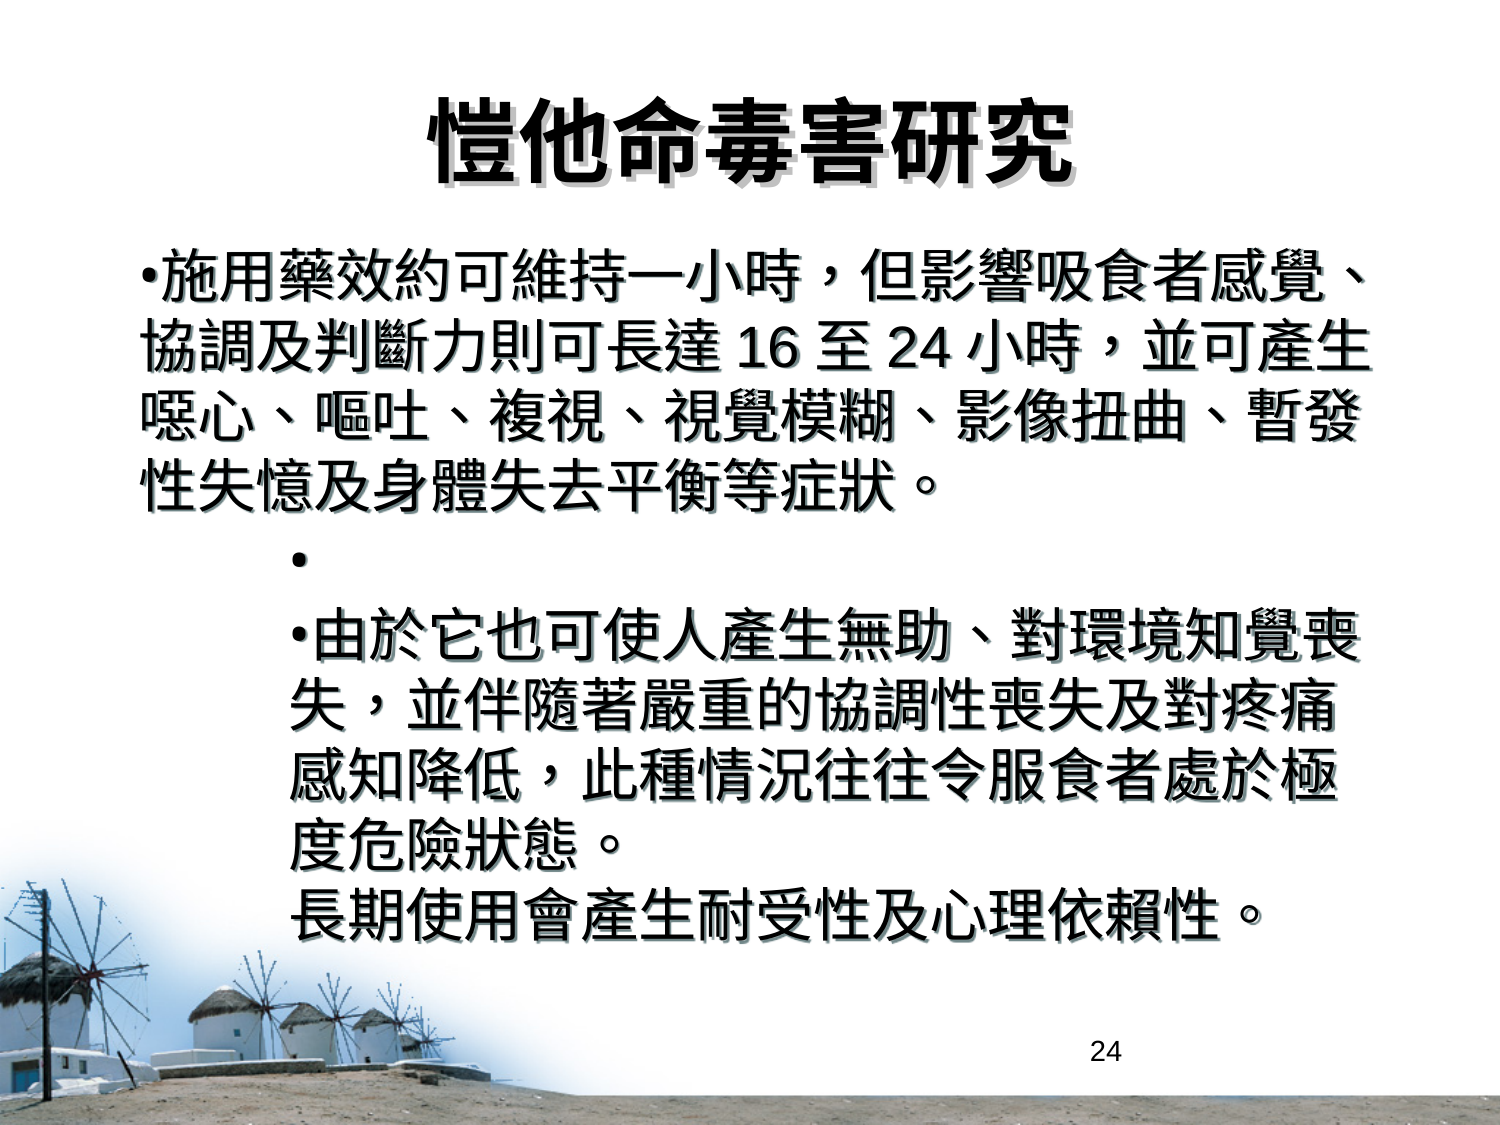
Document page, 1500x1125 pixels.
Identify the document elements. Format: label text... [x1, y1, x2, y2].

text_box [1074, 1024, 1426, 1103]
text_box 愷他命毒害研究 [75, 45, 1426, 233]
picture [0, 101, 1500, 1125]
text_box 施用藥效約可維持一小時，但影響吸食者感覺、協調及判斷力則可長達16至24小時，並可產生噁心、嘔吐、複視、視覺模糊、影像扭曲、暫發性失憶及身體失去平衡等症狀。 由於它也可使人產生無助、對環境知覺喪失，並伴隨著嚴重的協調性喪失及對疼痛感知降低，此種情況往往令服食者處於極度危險狀態。 長期使用會產生耐受性及心理依賴性。 [123, 231, 1400, 878]
